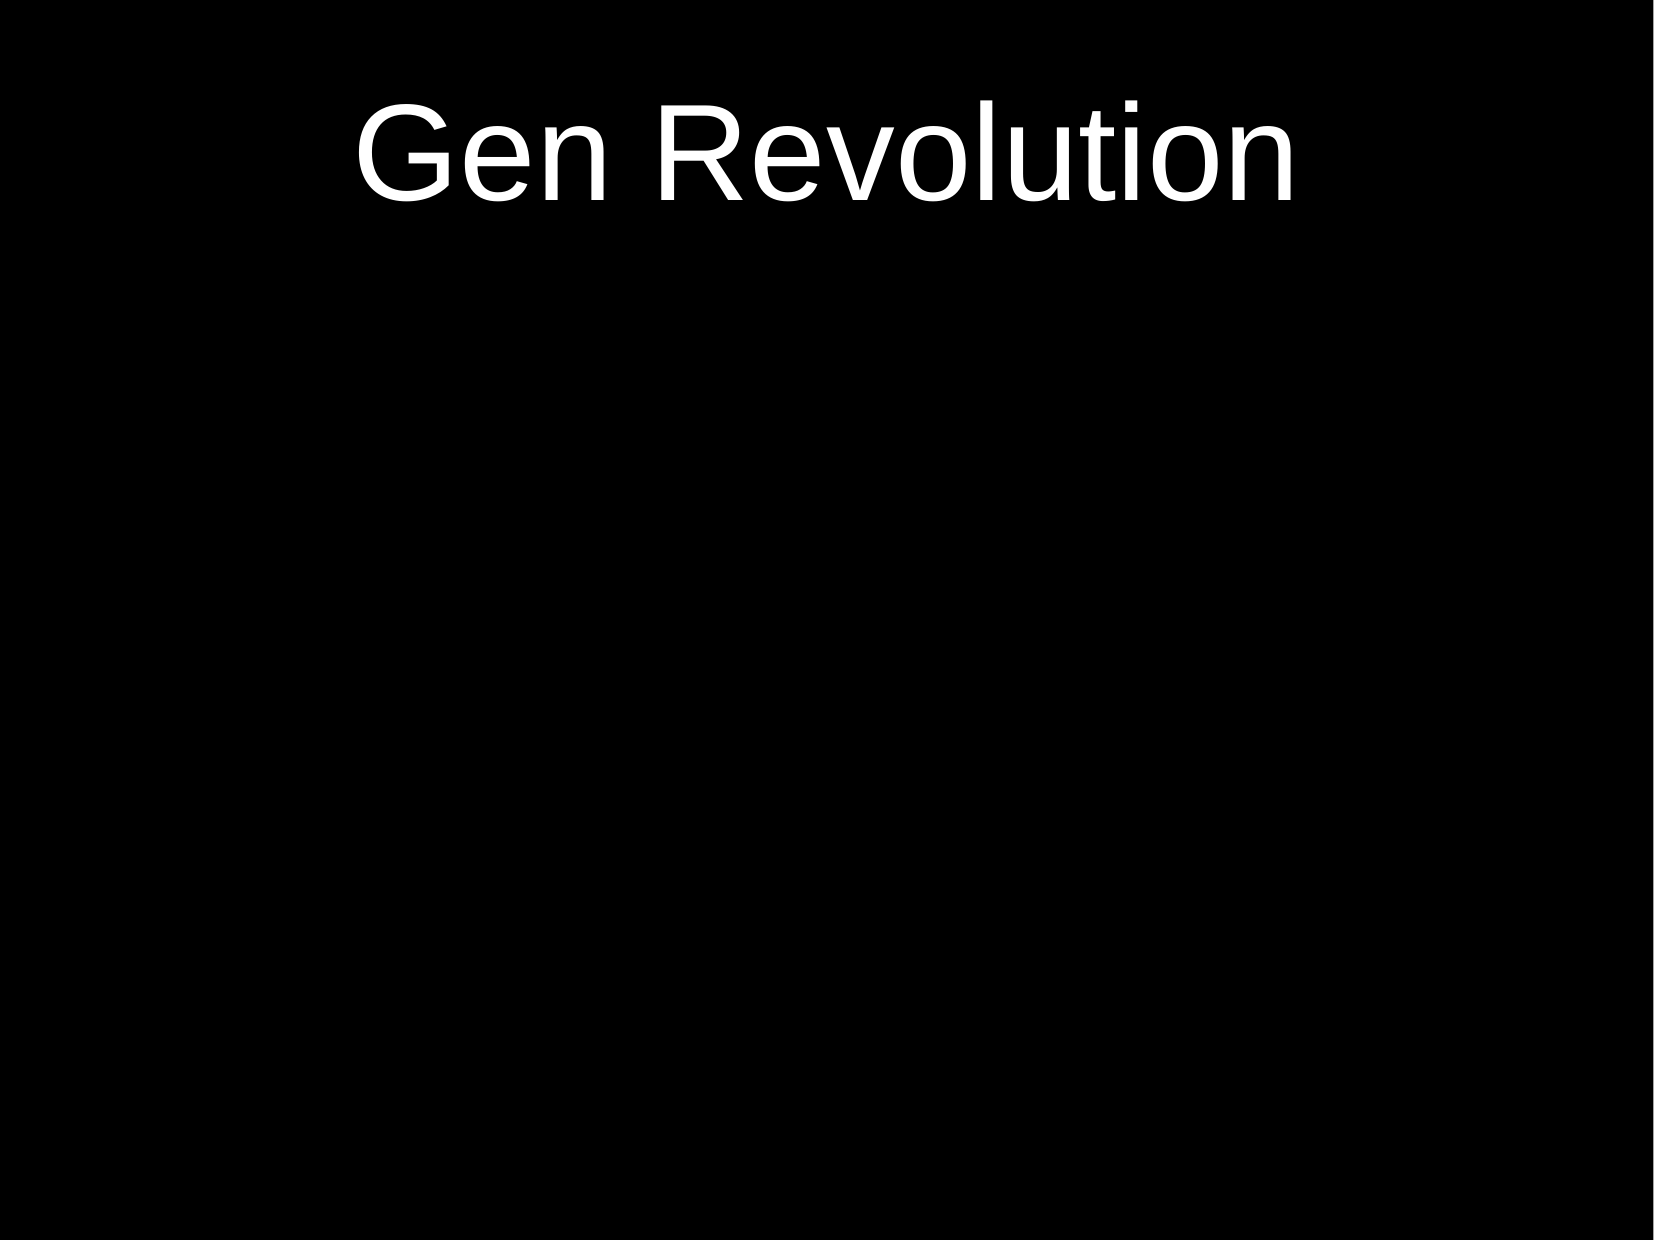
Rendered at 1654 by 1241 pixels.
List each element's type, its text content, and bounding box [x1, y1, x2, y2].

title Gen Revolution [82, 49, 1571, 257]
